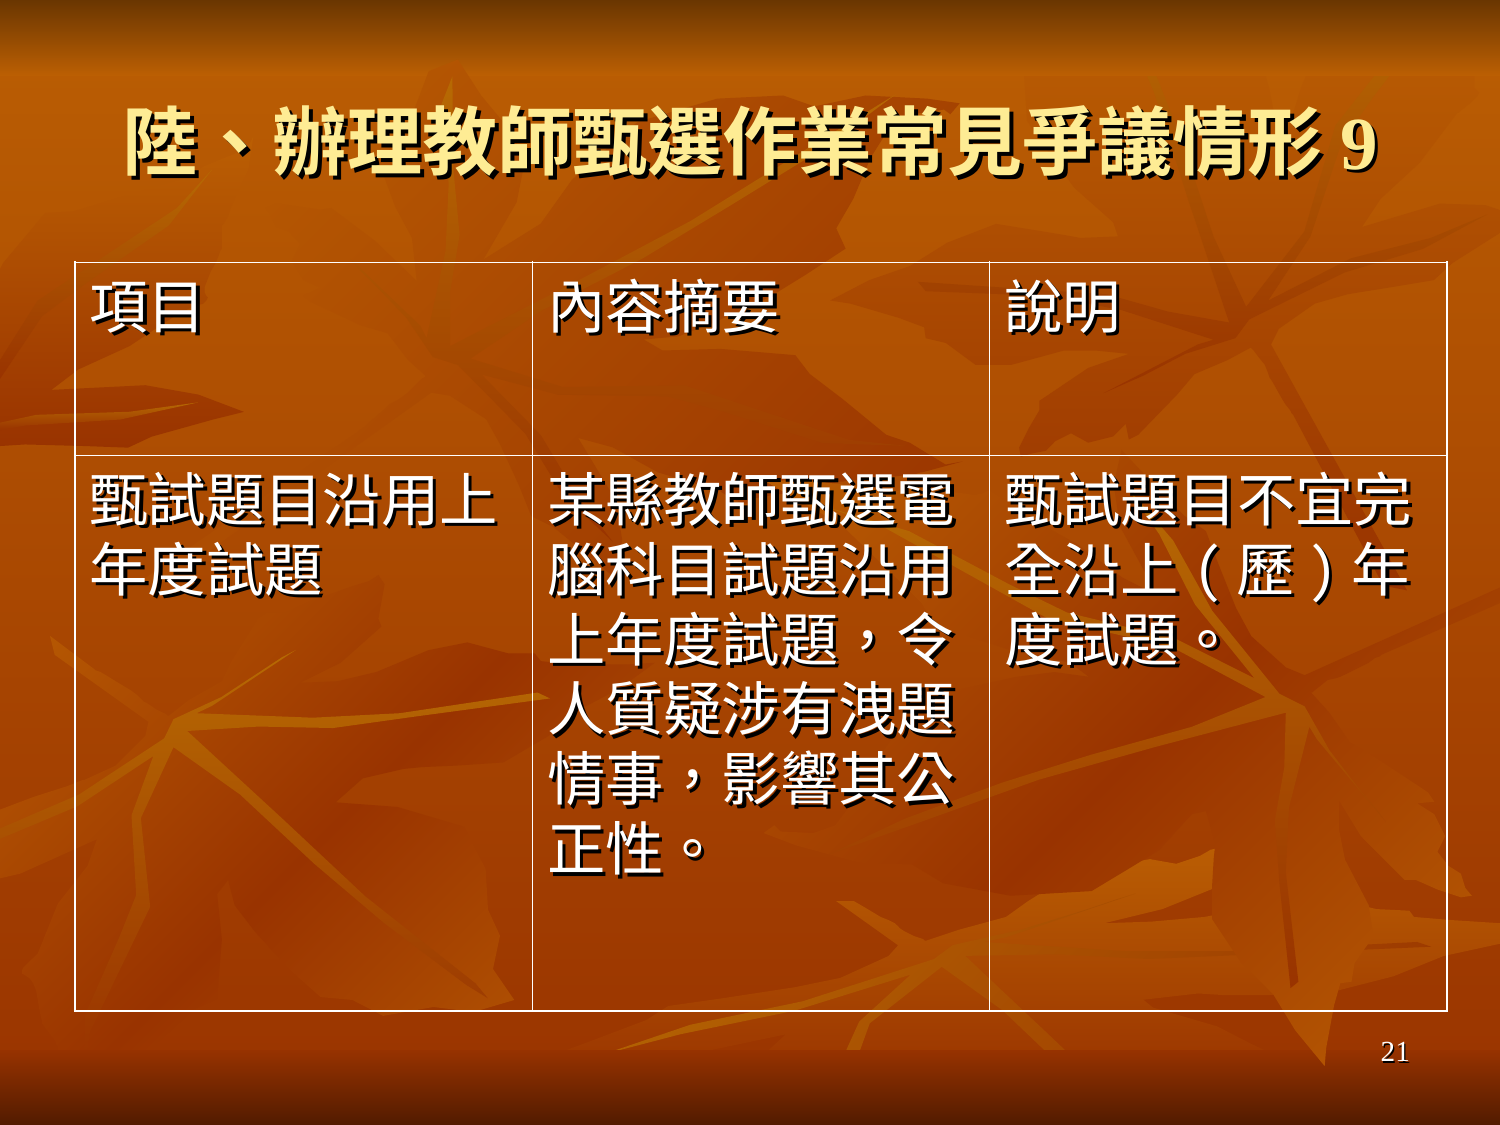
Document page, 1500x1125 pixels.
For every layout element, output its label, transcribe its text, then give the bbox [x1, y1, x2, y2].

table_header 說明 [990, 263, 1446, 455]
table_header 項目 [76, 263, 532, 455]
table_cell 甄試題目沿用上年度試題 [76, 456, 532, 1010]
title 陸、辦理教師甄選作業常見爭議情形9 [75, 45, 1426, 234]
table_cell 甄試題目不宜完全沿上(歷)年度試題。 [990, 456, 1446, 1010]
table_cell 某縣教師甄選電腦科目試題沿用上年度試題，令人質疑涉有洩題情事，影響其公正性。 [533, 456, 989, 1010]
table_header 內容摘要 [533, 263, 989, 455]
